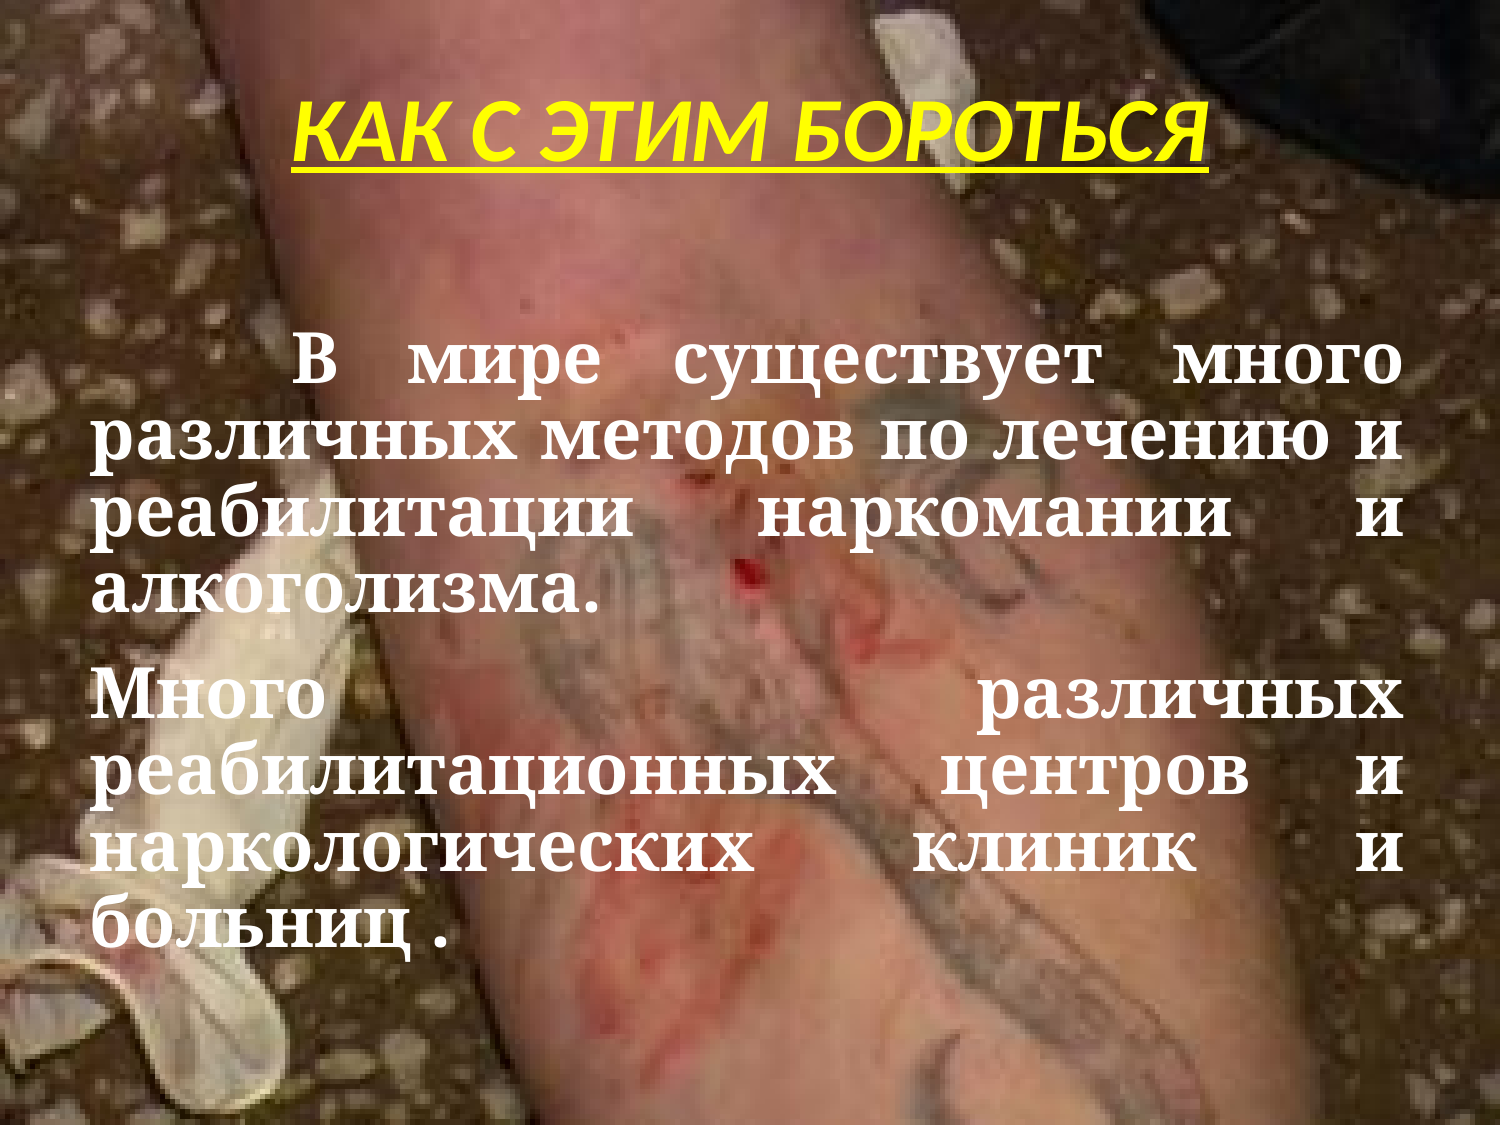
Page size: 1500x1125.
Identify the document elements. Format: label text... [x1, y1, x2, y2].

picture [0, 0, 1500, 1125]
title КАК С ЭТИМ БОРОТЬСЯ [75, 62, 1425, 200]
list В мире существует много различных методов по лечению и реабилитации наркомании и алкоголизма. Много различных реабилитационных центров и наркологических клиник и больниц . [75, 222, 1442, 1090]
